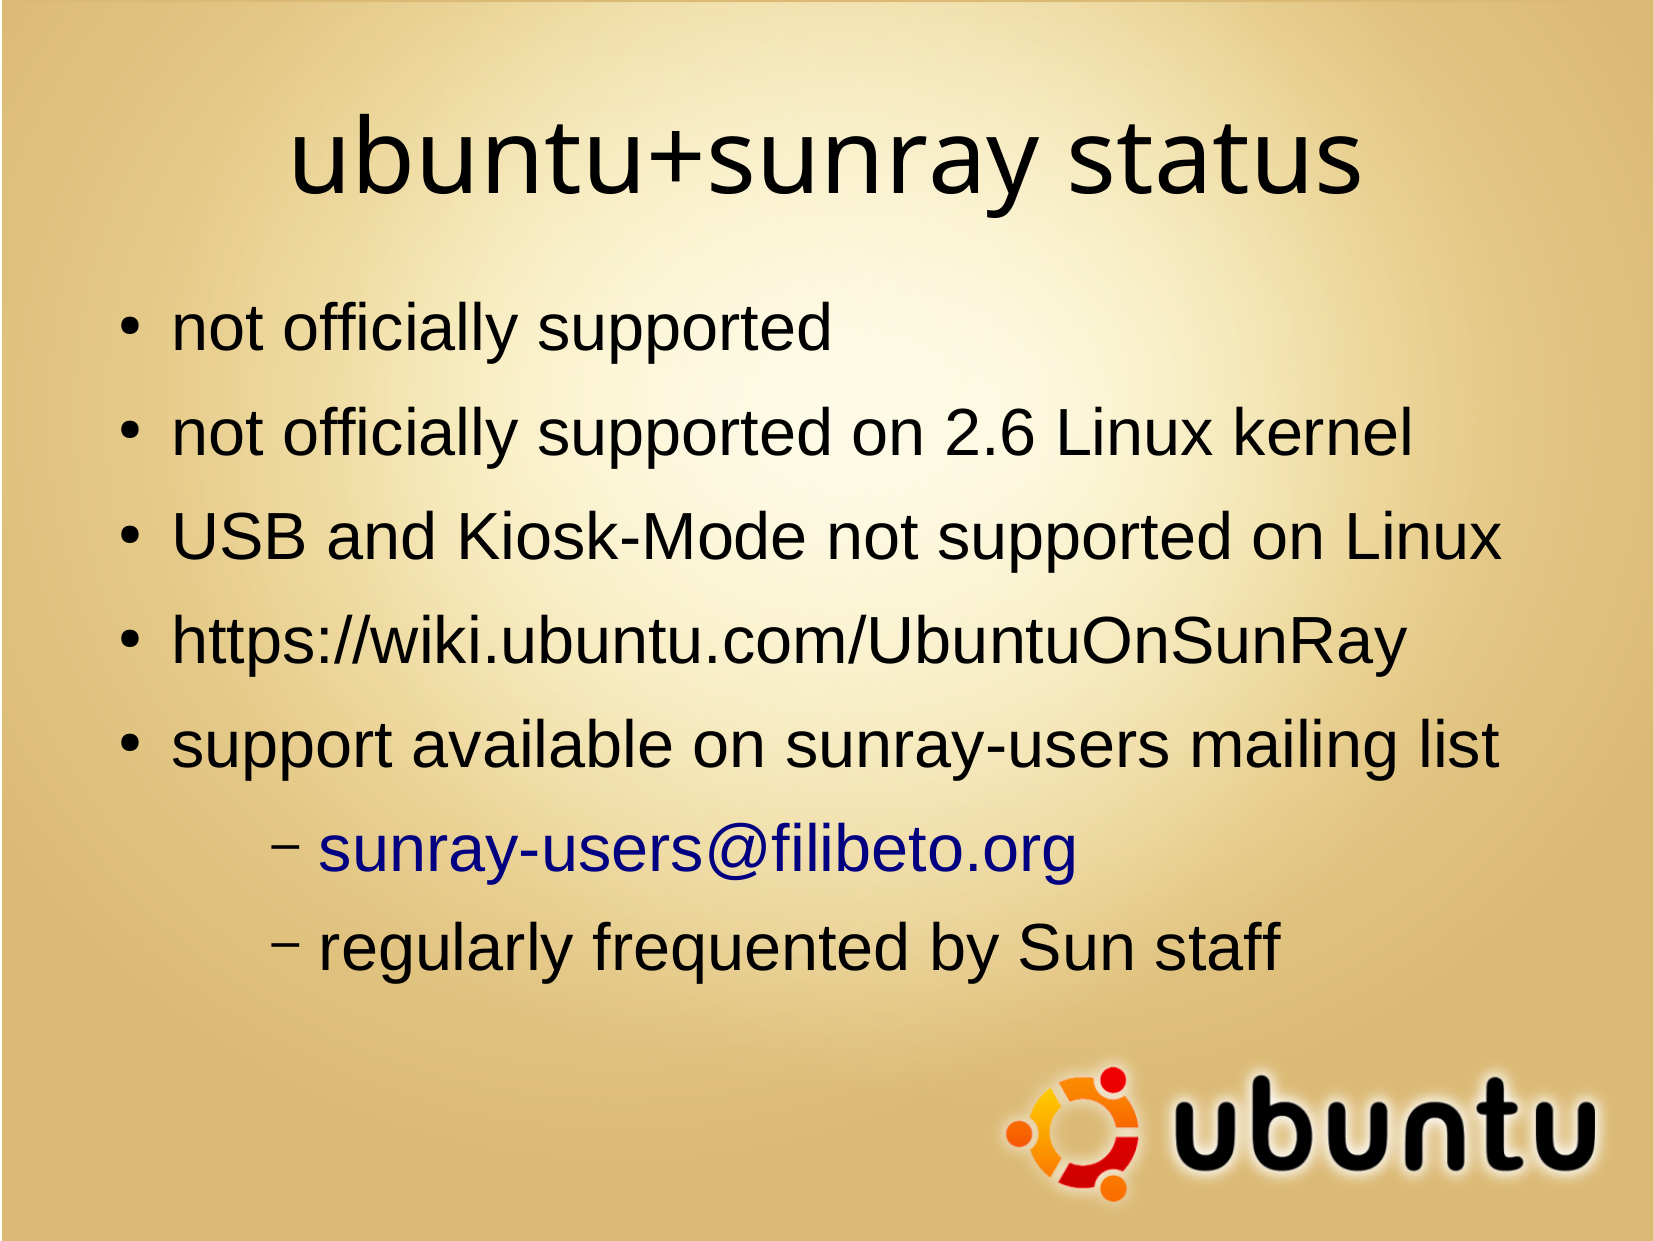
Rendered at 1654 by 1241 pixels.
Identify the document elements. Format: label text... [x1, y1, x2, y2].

title ubuntu+sunray status [82, 49, 1571, 257]
picture [2, 0, 1654, 1241]
list not officially supported not officially supported on 2.6 Linux kernel USB and Kiosk-Mode not supported on Linux https://wiki.ubuntu.com/UbuntuOnSunRay support available on sunray-users mailing list sunray-users@filibeto.org regularly frequented by Sun staff [82, 290, 1571, 1109]
